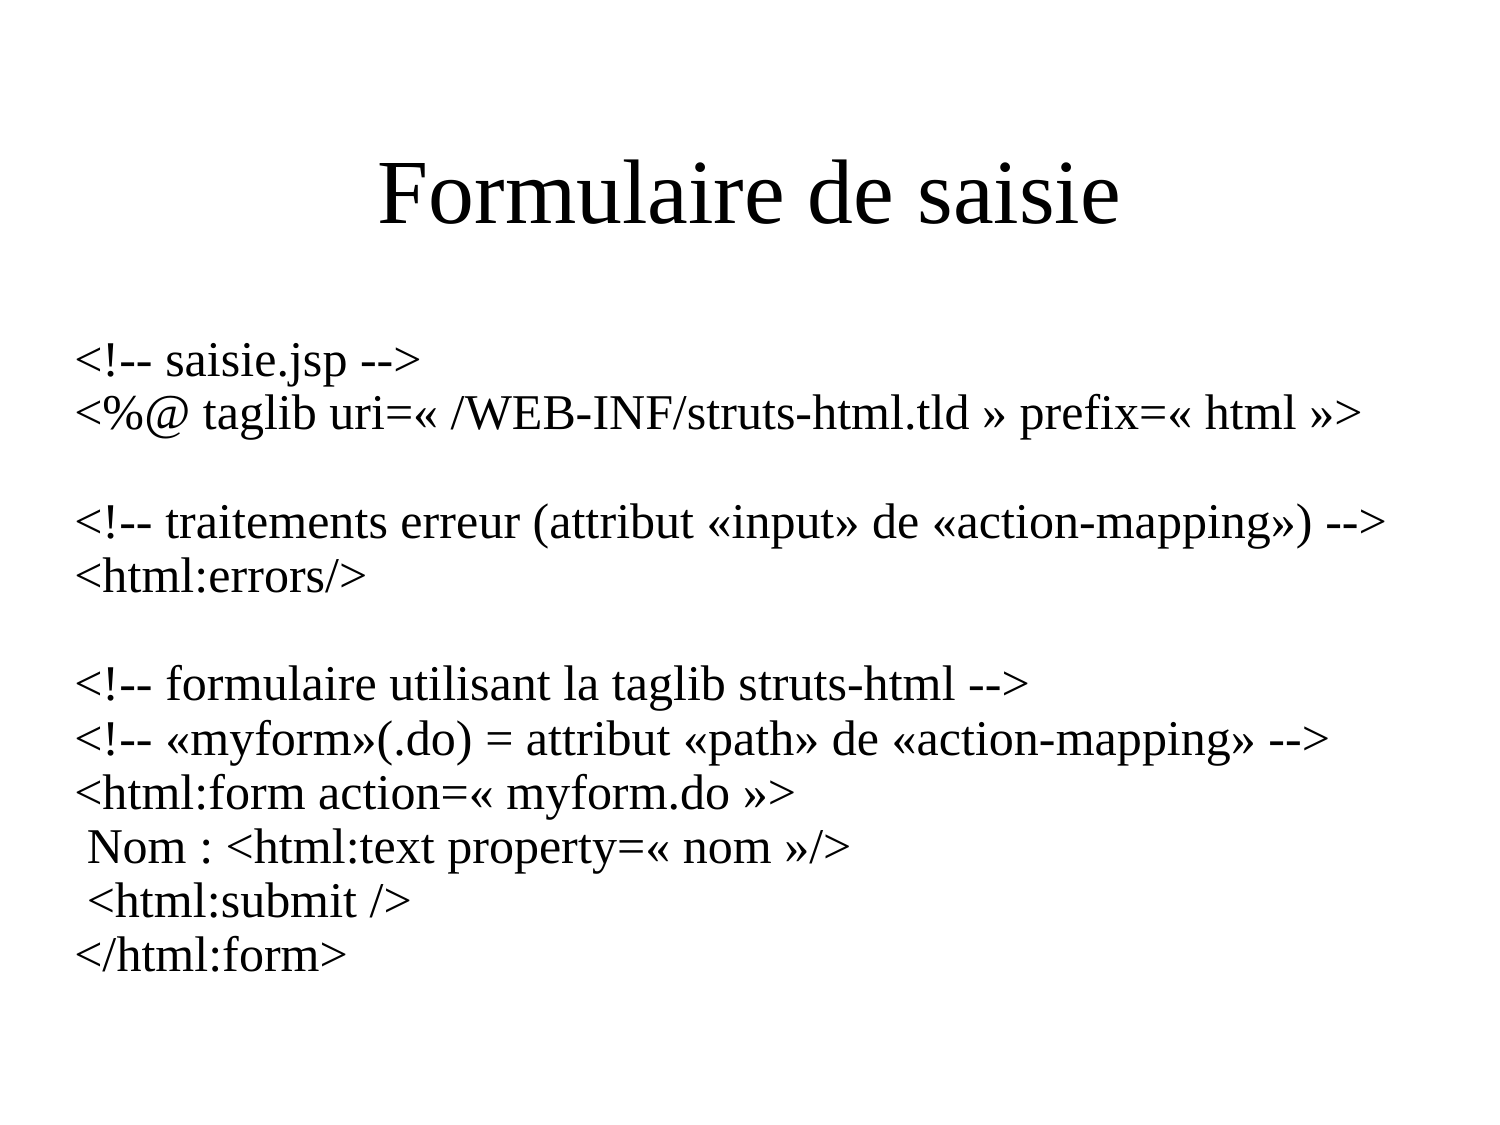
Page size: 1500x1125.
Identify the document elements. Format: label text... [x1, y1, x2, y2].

title Formulaire de saisie [112, 99, 1388, 288]
text_box <!-- saisie.jsp --> <%@ taglib uri=« /WEB-INF/struts-html.tld » prefix=« html »> <!-- traitements erreur (attribut «input» de «action-mapping») --> <html:errors/> <!-- formulaire utilisant la taglib struts-html --> <!-- «myform»(.do) = attribut «path» de «action-mapping» --> <html:form action=« myform.do »> Nom : <html:text property=« nom »/> <html:submit /> </html:form> [59, 324, 1399, 1059]
